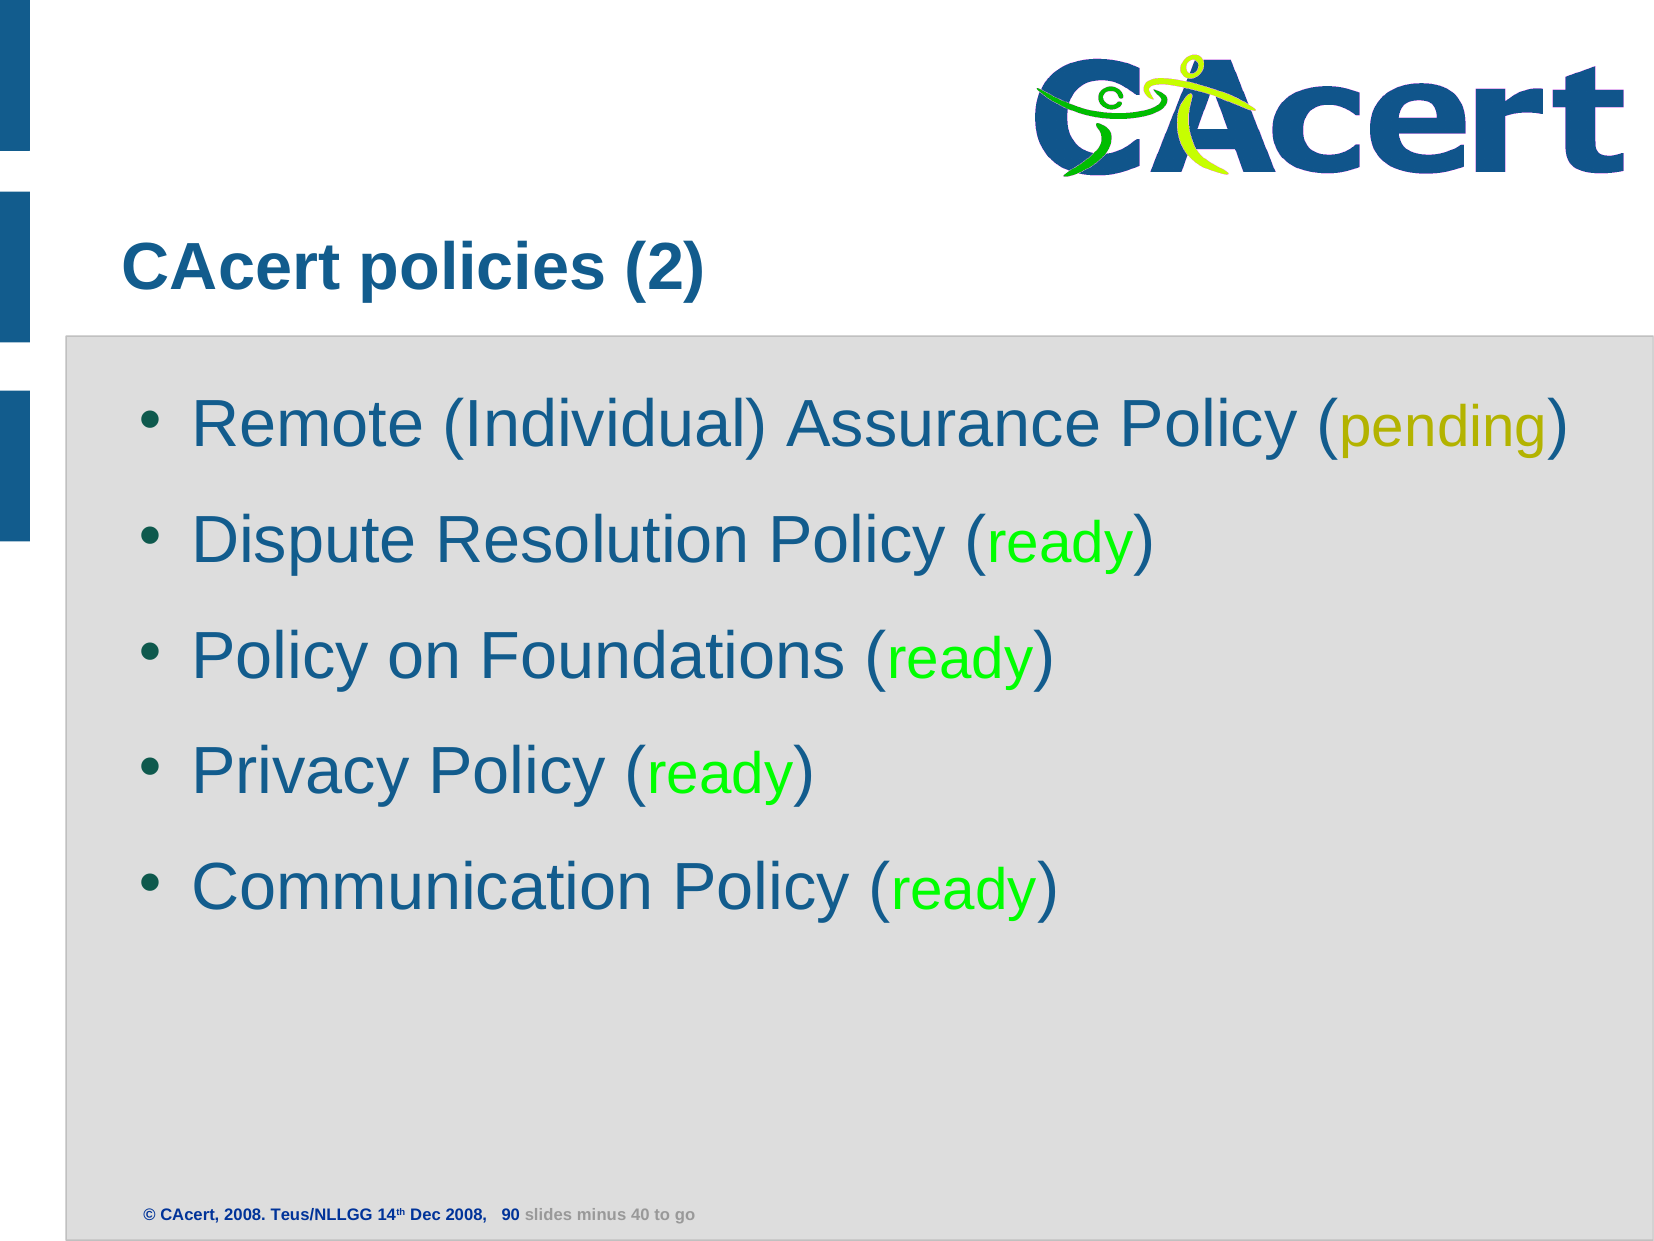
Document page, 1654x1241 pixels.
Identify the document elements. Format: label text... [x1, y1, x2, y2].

title CAcert policies (2) [121, 177, 1533, 315]
picture [1033, 53, 1625, 178]
list Remote (Individual) Assurance Policy (pending) Dispute Resolution Policy (ready) Policy on Foundations (ready) Privacy Policy (ready) Communication Policy (ready) [121, 344, 1594, 1238]
